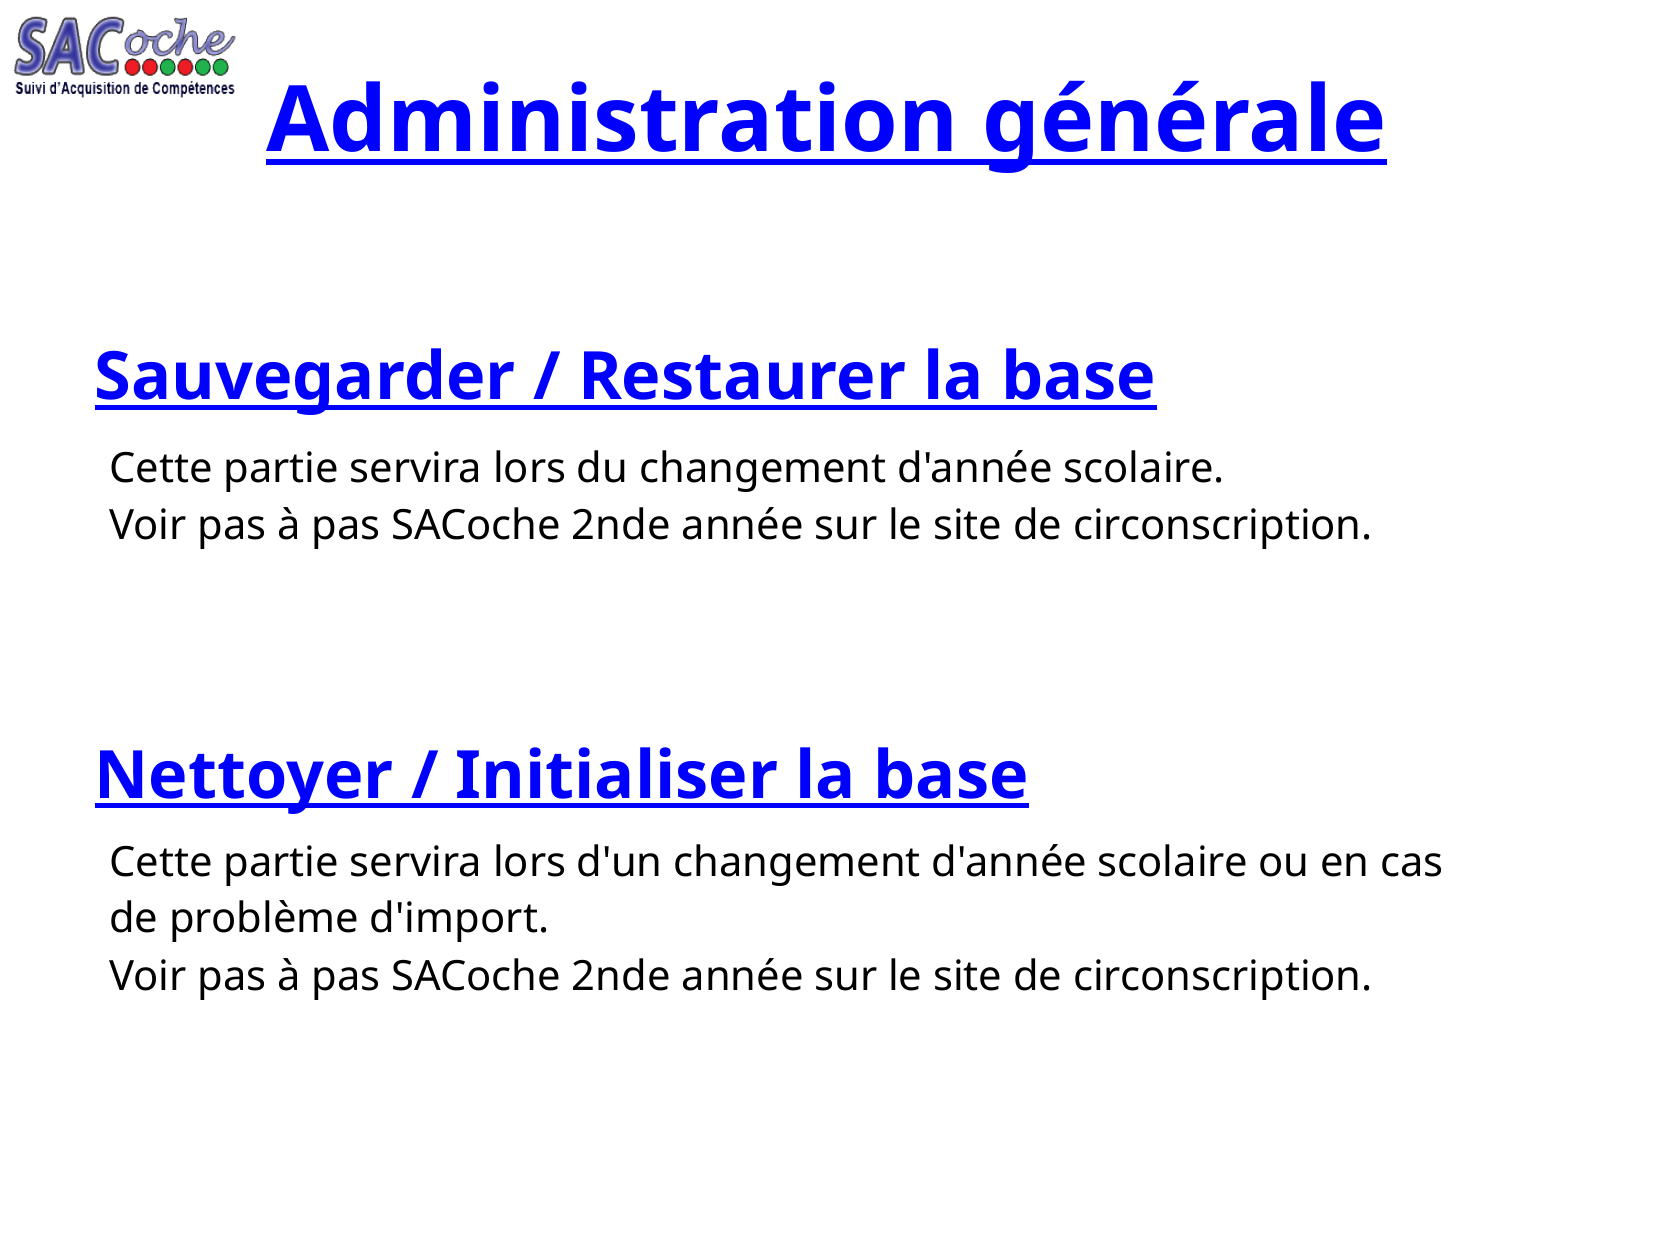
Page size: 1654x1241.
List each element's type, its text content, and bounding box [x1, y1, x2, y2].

title Sauvegarder / Restaurer la base [94, 280, 1602, 467]
title Nettoyer / Initialiser la base [94, 720, 1146, 823]
title Administration générale [82, 12, 1571, 220]
picture [10, 13, 239, 99]
text_box Cette partie servira lors du changement d'année scolaire. Voir pas à pas SACoche 2nde année sur le site de circonscription. [94, 430, 1524, 562]
text_box Cette partie servira lors d'un changement d'année scolaire ou en cas de problème d'import. Voir pas à pas SACoche 2nde année sur le site de circonscription. [94, 823, 1478, 1071]
